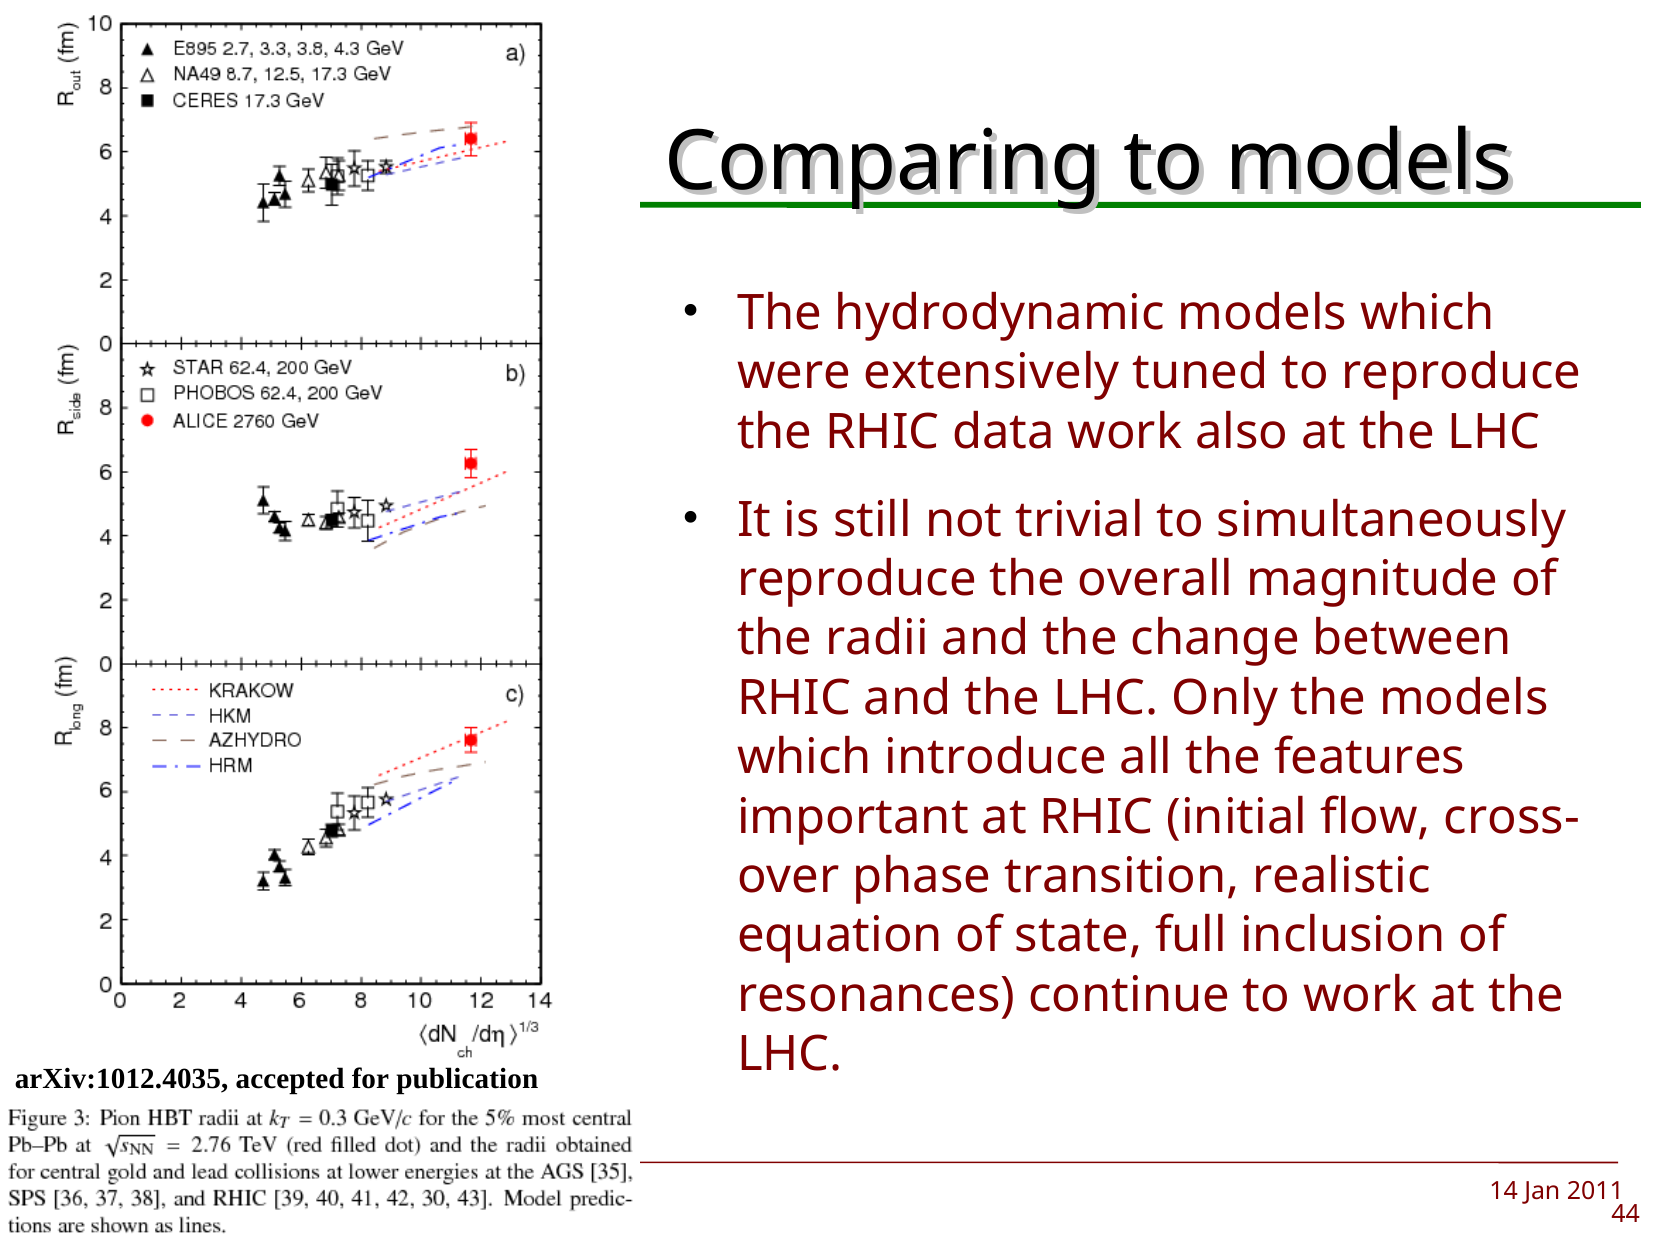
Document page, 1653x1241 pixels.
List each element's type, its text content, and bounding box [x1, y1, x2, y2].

picture [0, 0, 640, 1241]
list The hydrodynamic models which were extensively tuned to reproduce the RHIC data work also at the LHC It is still not trivial to simultaneously reproduce the overall magnitude of the radii and the change between RHIC and the LHC. Only the models which introduce all the features important at RHIC (initial flow, cross-over phase transition, realistic equation of state, full inclusion of resonances) continue to work at the LHC. [682, 279, 1583, 1117]
text_box arXiv:1012.4035, accepted for publication [0, 1054, 604, 1103]
title Comparing to models [647, 60, 1531, 253]
